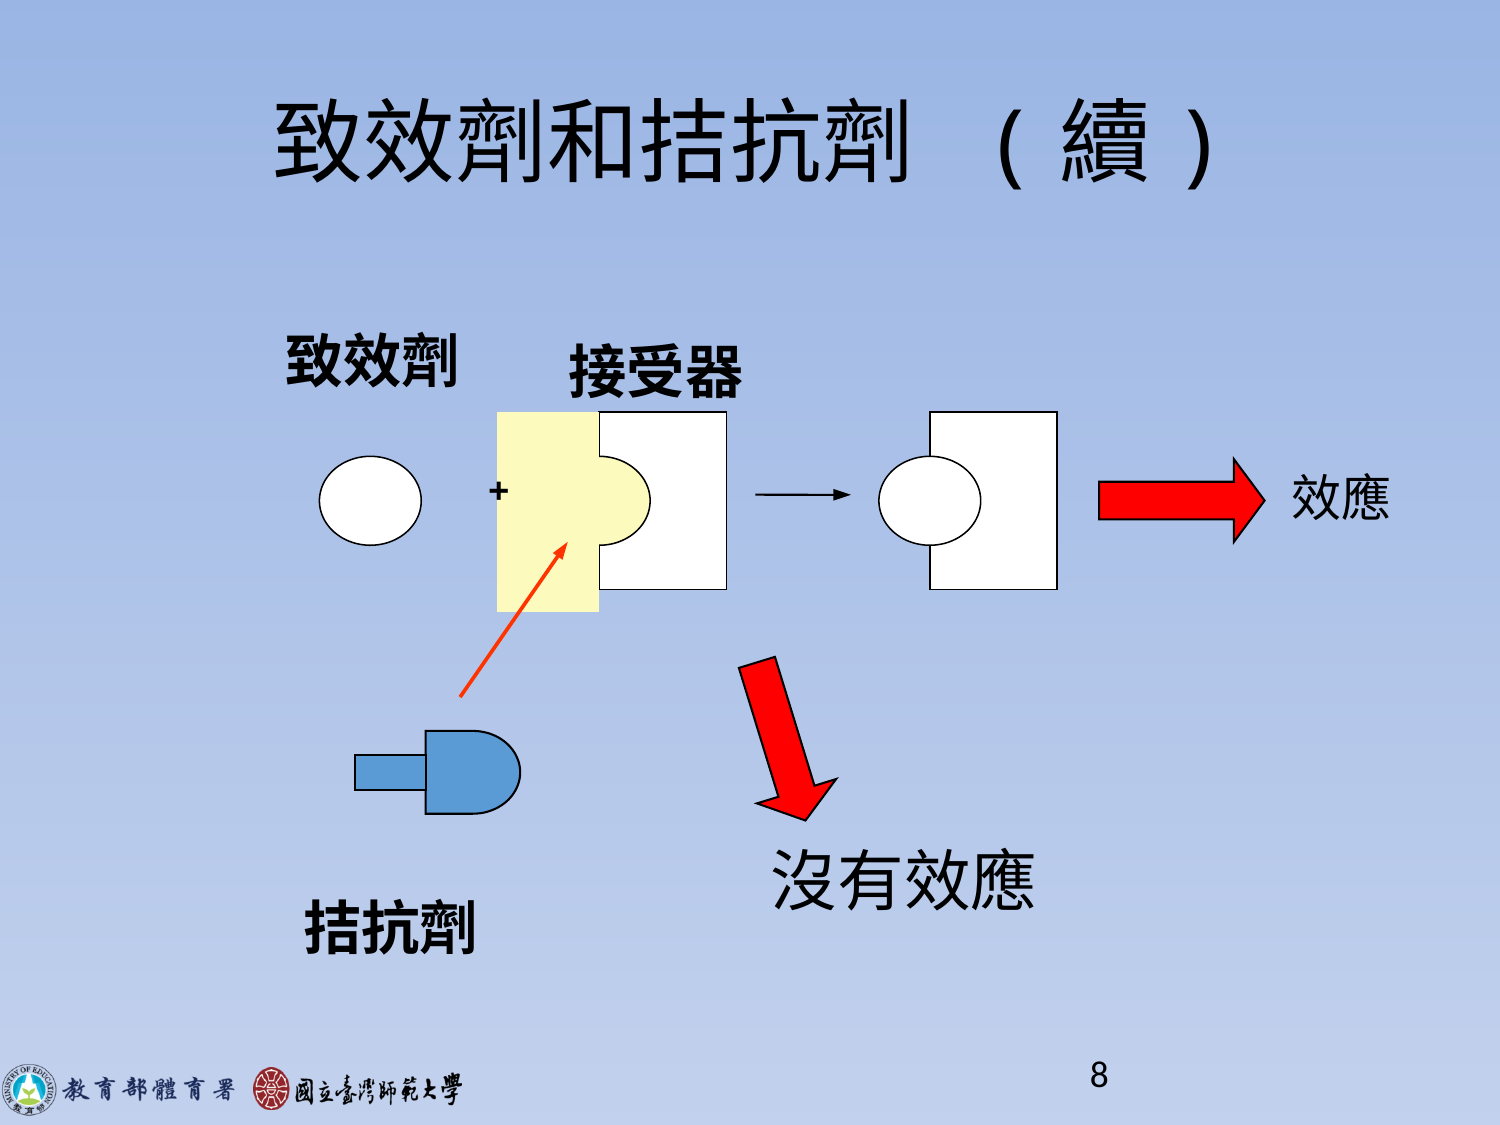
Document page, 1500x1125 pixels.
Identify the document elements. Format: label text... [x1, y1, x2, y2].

text_box [1074, 1042, 1426, 1103]
text_box 效應 [1276, 459, 1418, 535]
text_box [355, 730, 521, 814]
title 致效劑和拮抗劑 (續) [75, 45, 1426, 233]
text_box 沒有效應 [733, 790, 1075, 967]
text_box 接受器 [544, 341, 768, 400]
text_box 拮抗劑 [272, 896, 509, 955]
text_box [878, 412, 1057, 590]
text_box [1099, 459, 1265, 542]
text_box [497, 412, 726, 612]
text_box [319, 456, 422, 546]
text_box [738, 656, 837, 790]
text_box + [473, 459, 536, 519]
text_box 致效劑 [225, 306, 520, 412]
